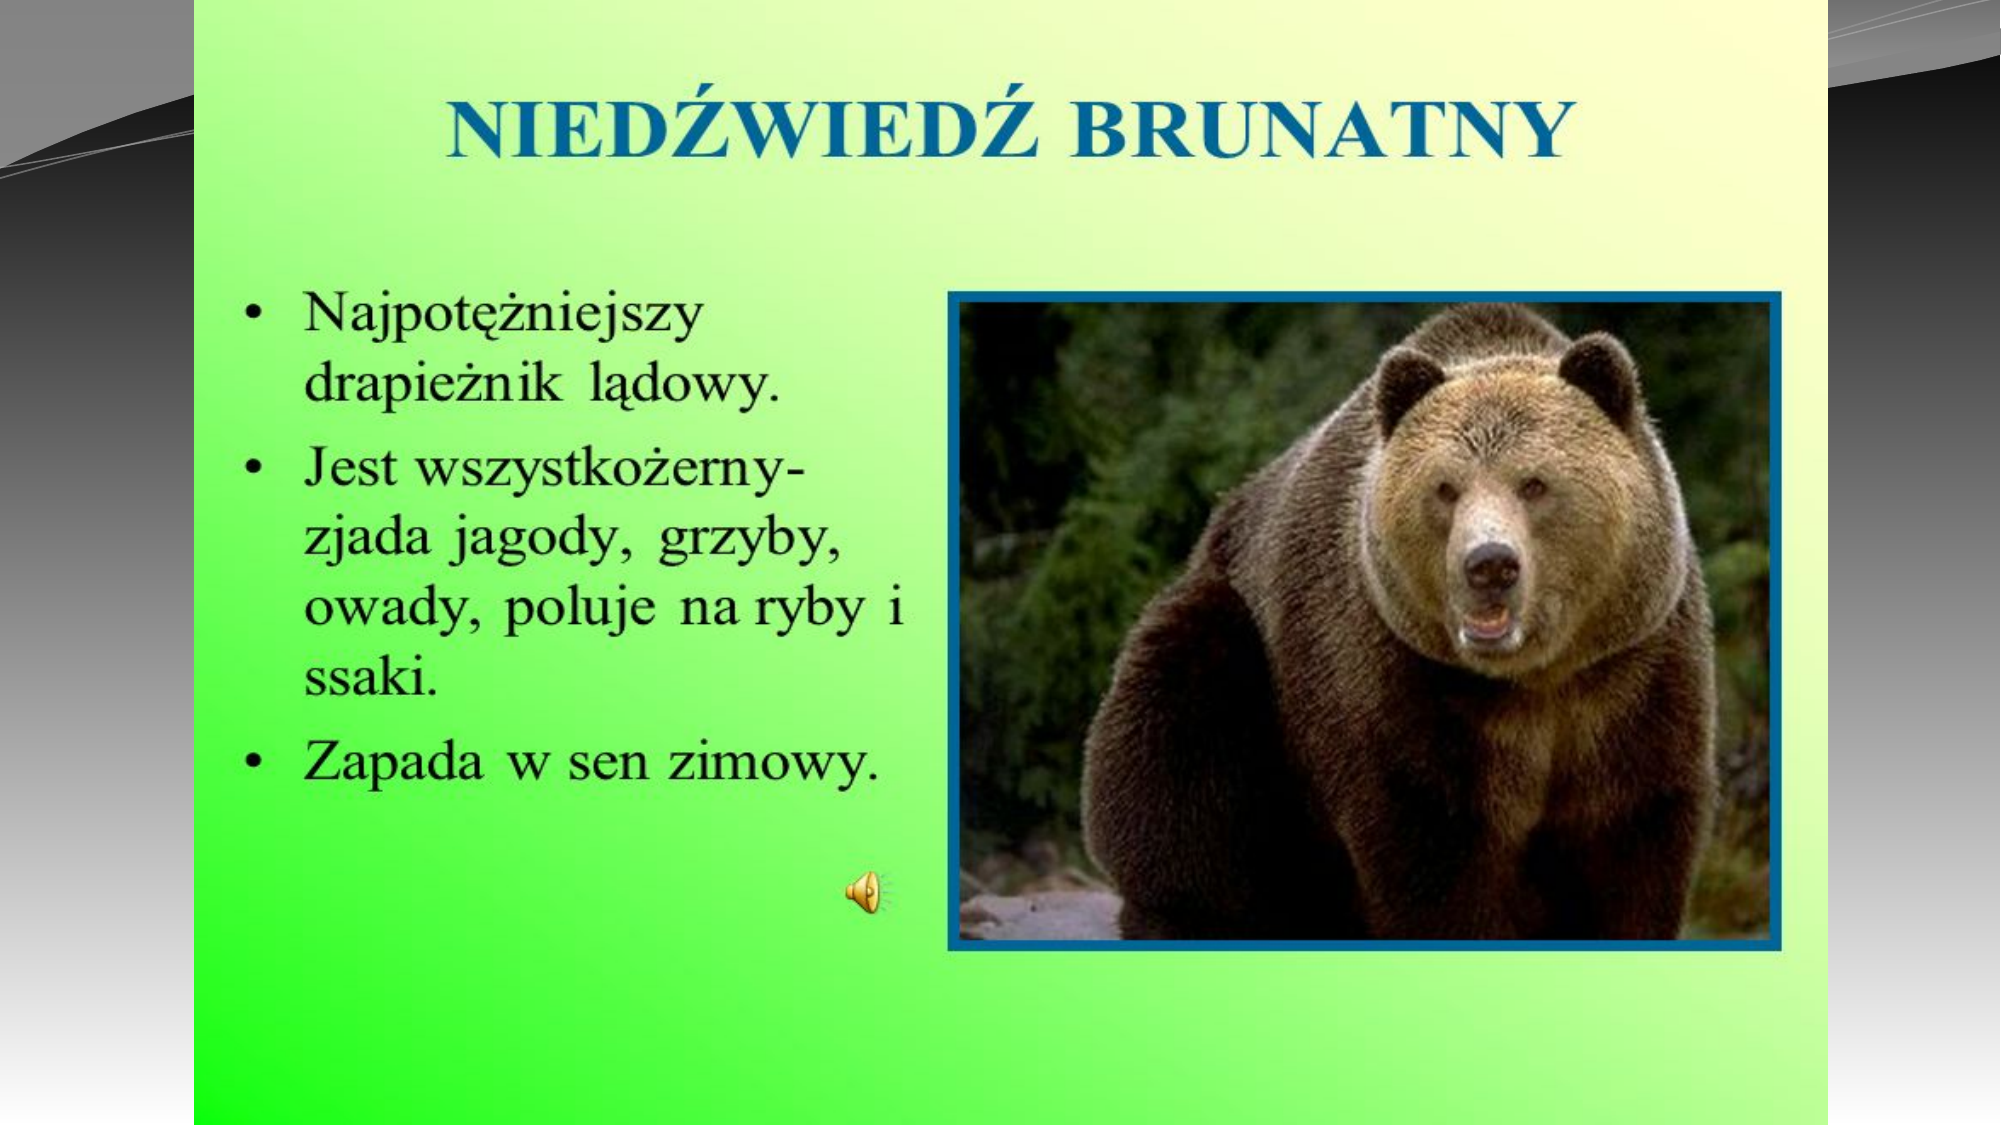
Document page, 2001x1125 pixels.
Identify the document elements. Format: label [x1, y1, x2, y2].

picture [194, 0, 1828, 1125]
